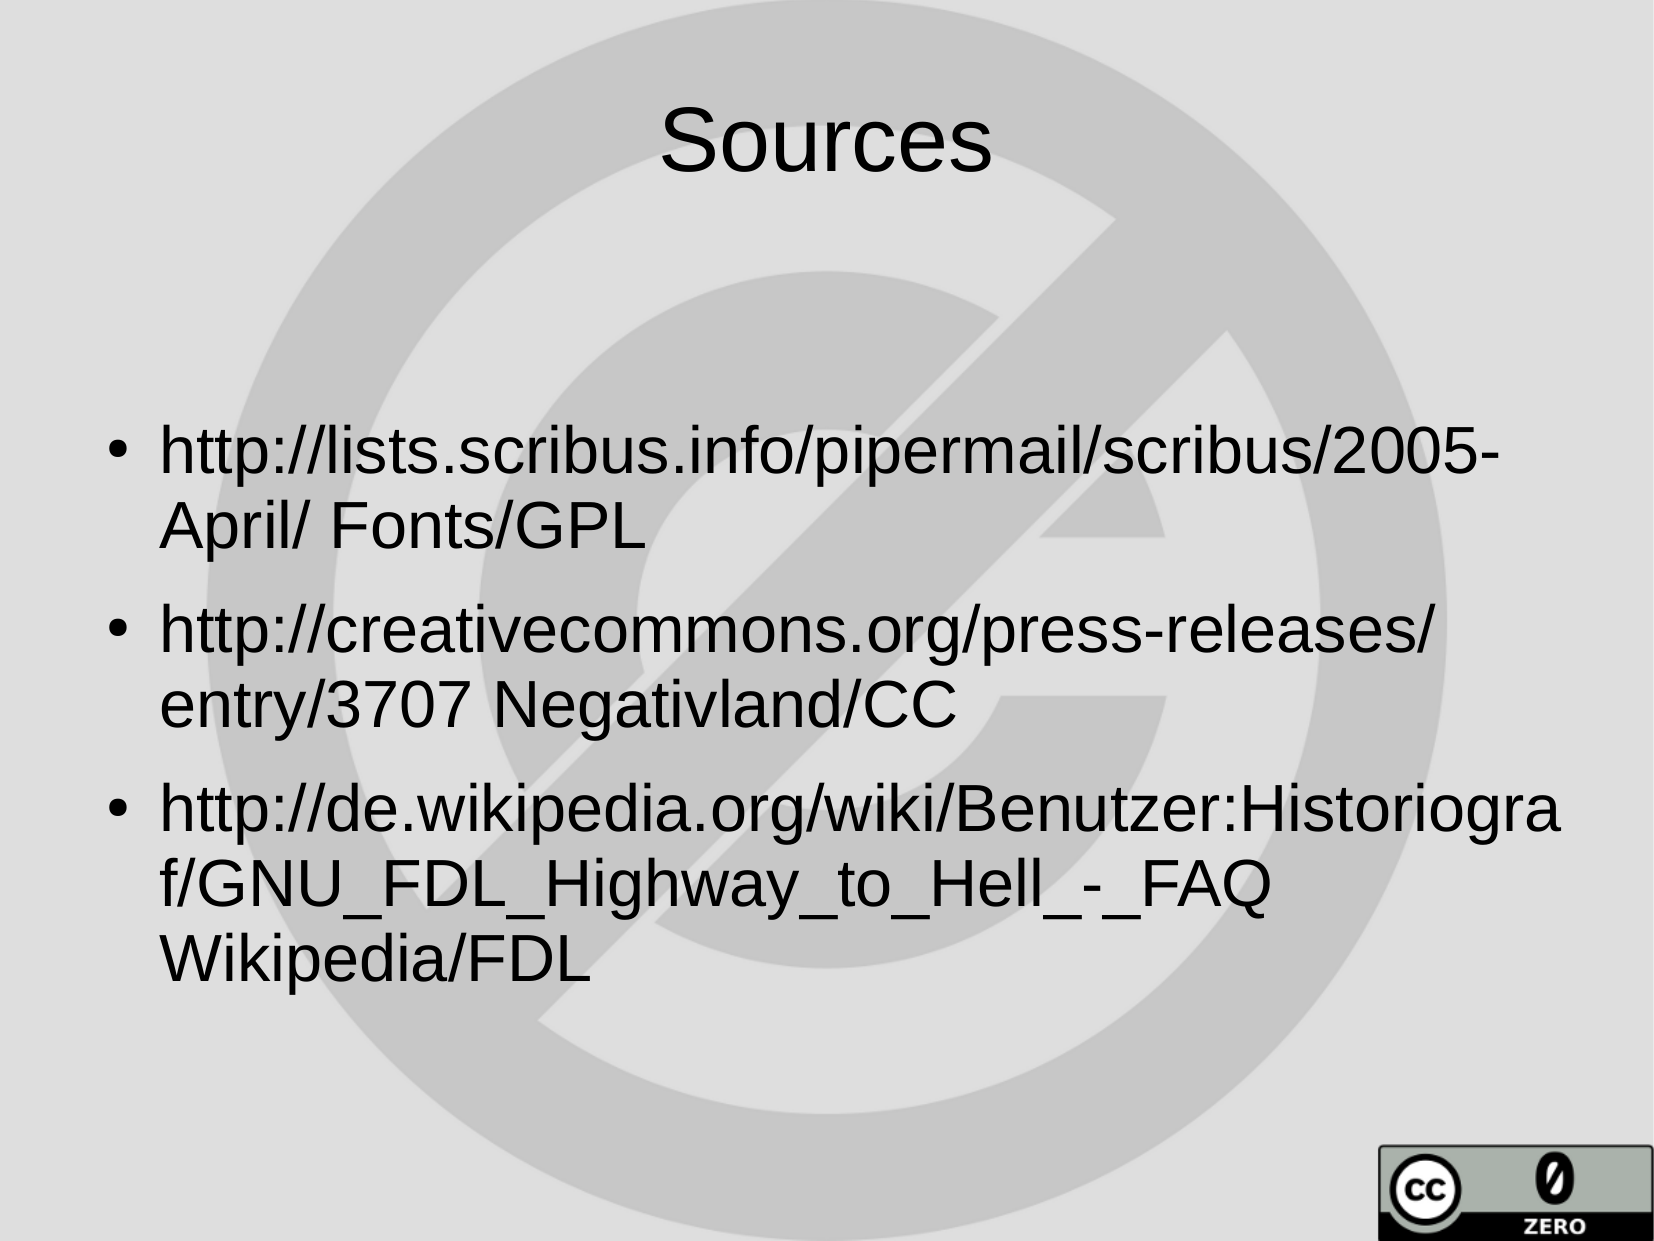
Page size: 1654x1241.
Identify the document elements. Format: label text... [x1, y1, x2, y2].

picture [0, 0, 1654, 1241]
title Sources [59, 68, 1595, 212]
list http://lists.scribus.info/pipermail/scribus/2005-April/ Fonts/GPL http://creativecommons.org/press-releases/entry/3707 Negativland/CC http://de.wikipedia.org/wiki/Benutzer:Historiogra f/GNU_FDL_Highway_to_Hell_-_FAQ Wikipedia/FDL [88, 413, 1571, 1094]
